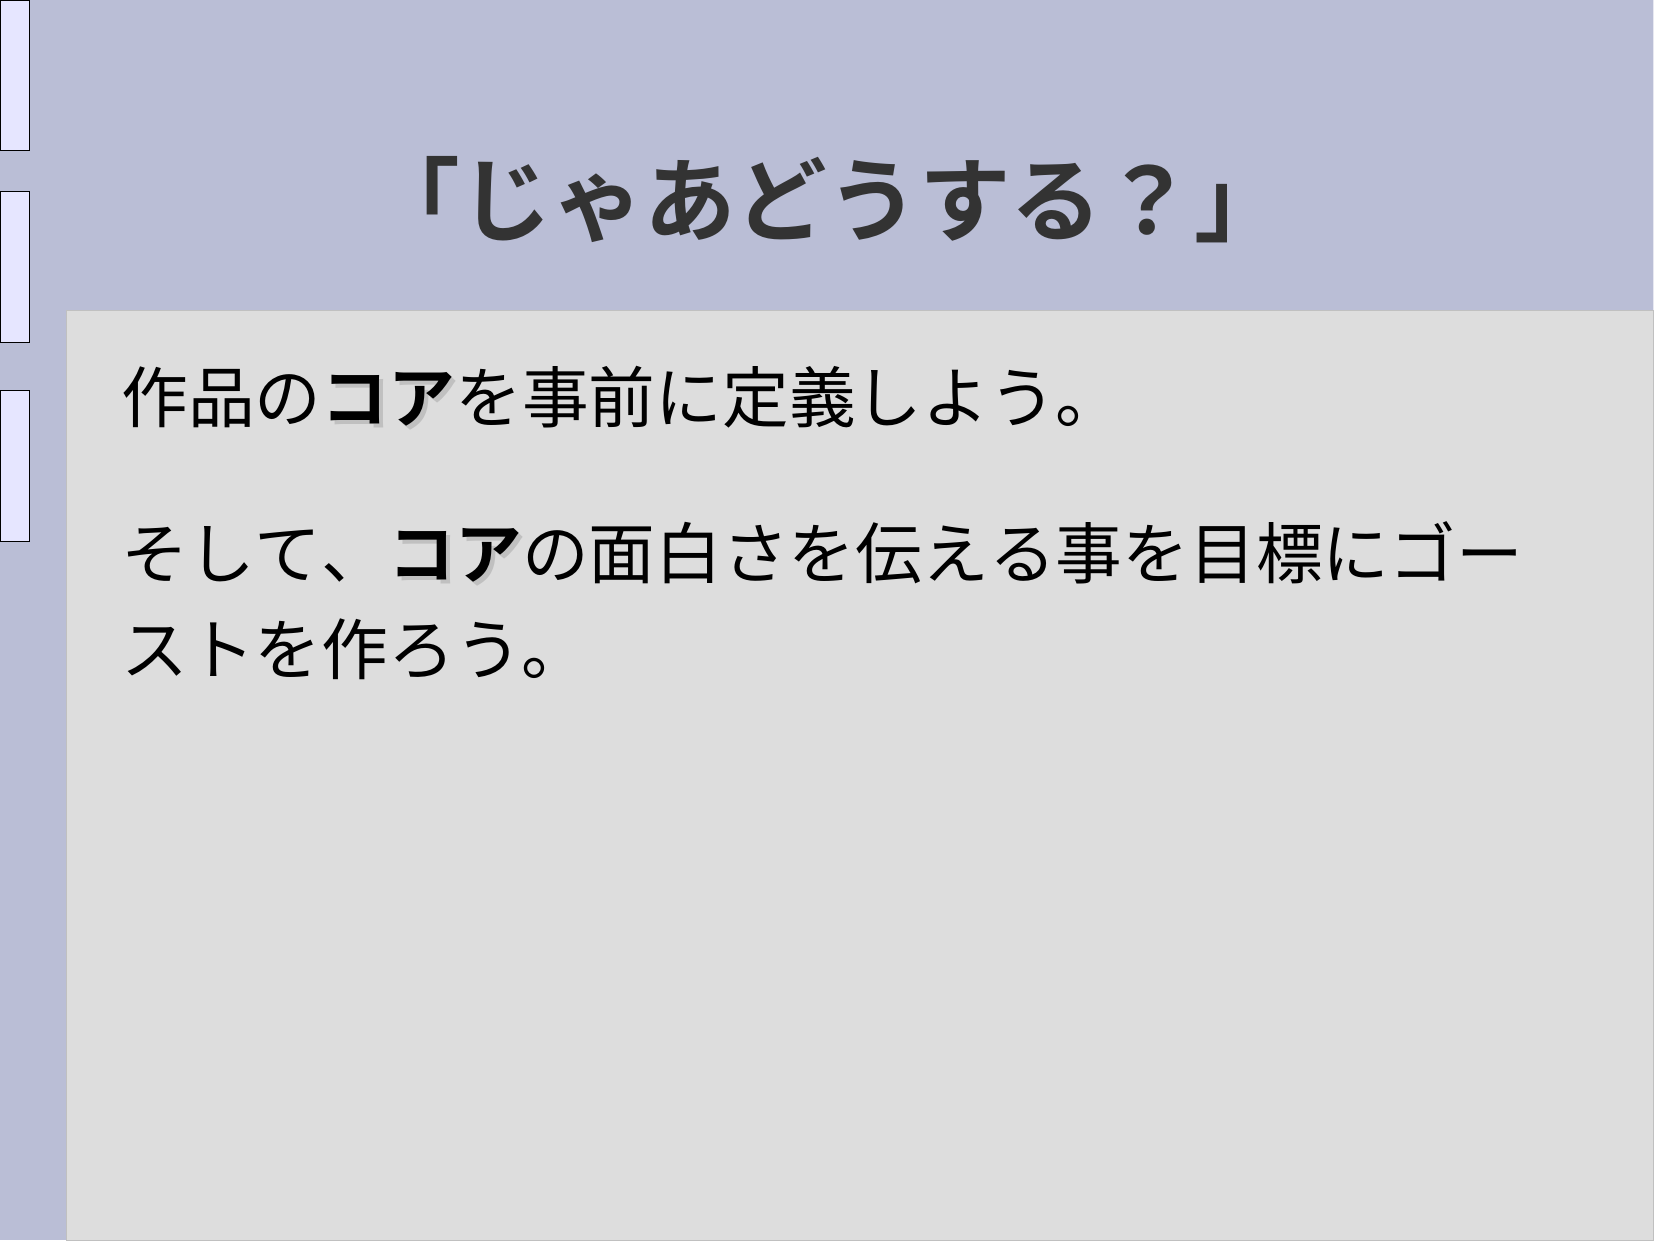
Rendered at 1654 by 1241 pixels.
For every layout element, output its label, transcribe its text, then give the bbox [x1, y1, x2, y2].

title 「じゃあどうする？」 [121, 91, 1534, 299]
list 作品のコアを事前に定義しよう。 そして、コアの面白さを伝える事を目標にゴーストを作ろう。 [121, 344, 1534, 1127]
